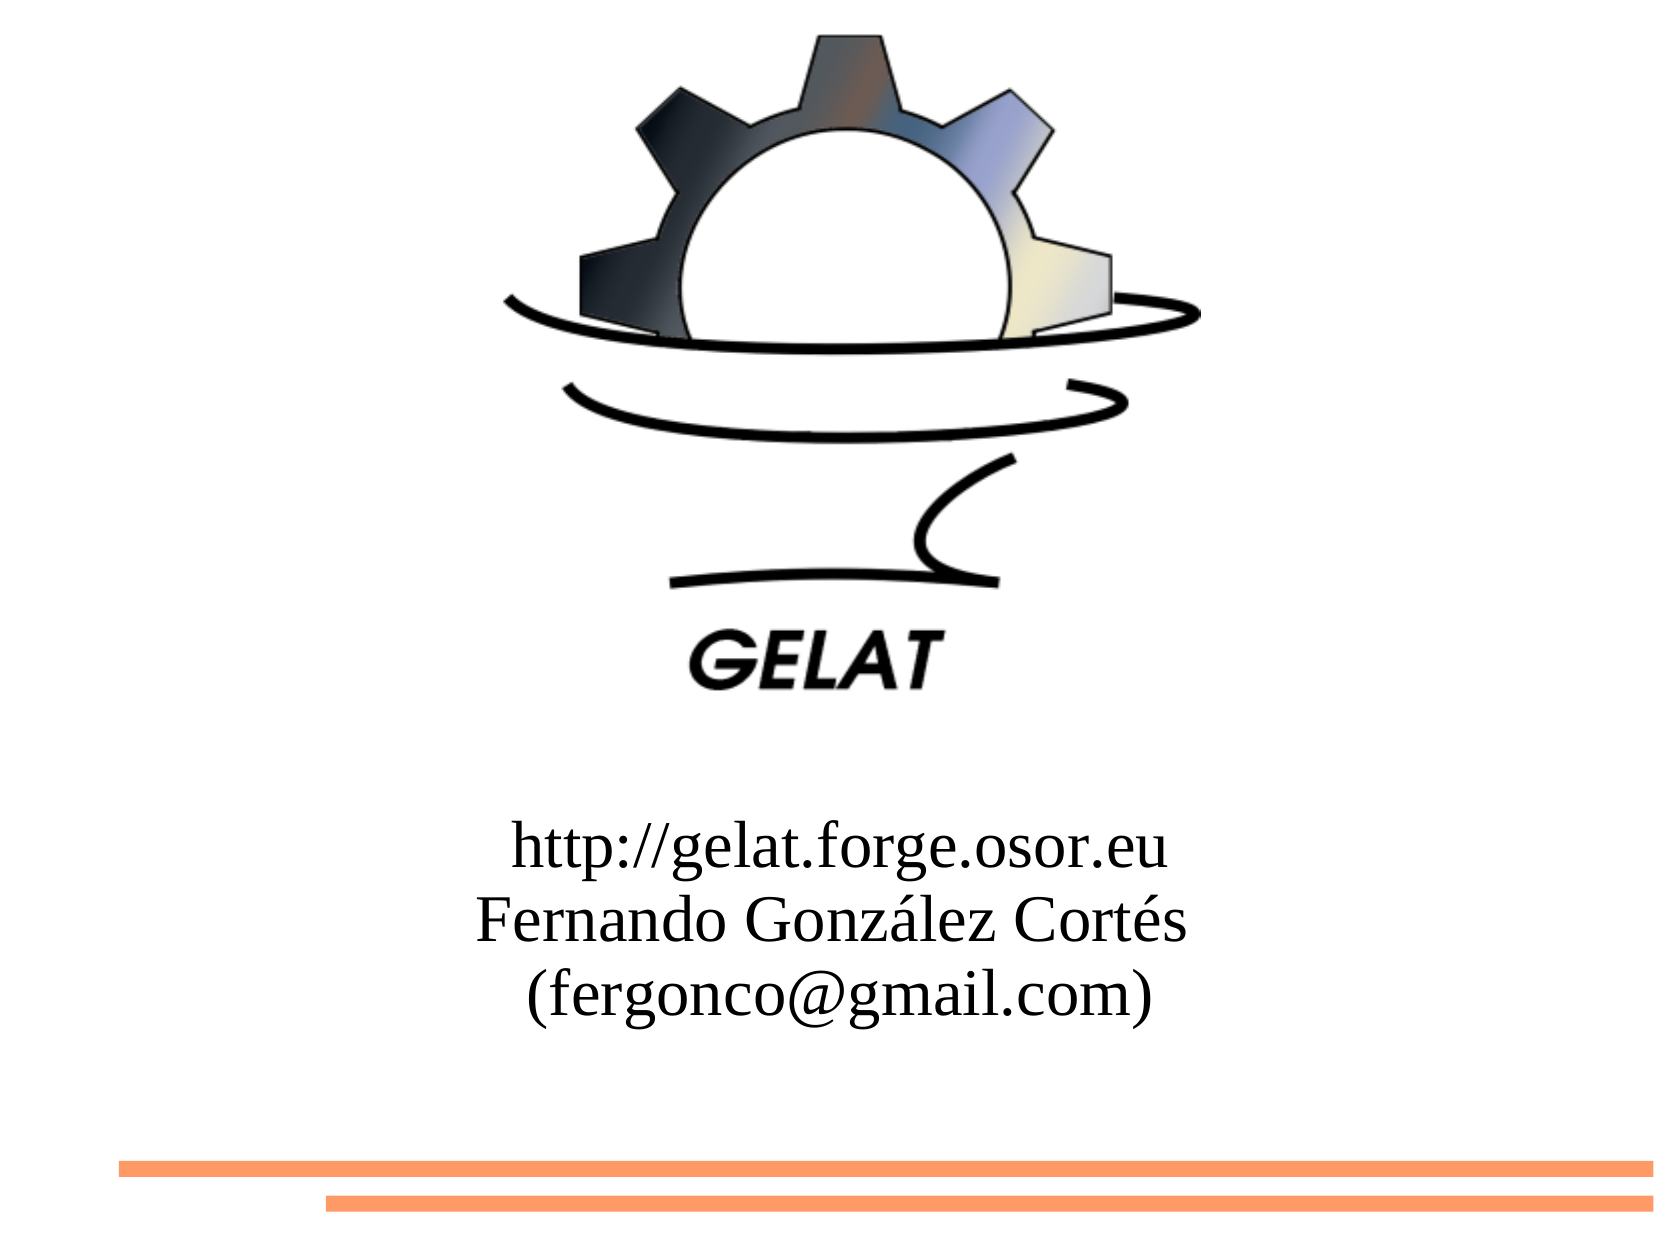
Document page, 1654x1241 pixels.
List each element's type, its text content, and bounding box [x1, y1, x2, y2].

picture [502, 34, 1201, 713]
list http://gelat.forge.osor.eu Fernando González Cortés (fergonco@gmail.com) [112, 807, 1552, 1051]
